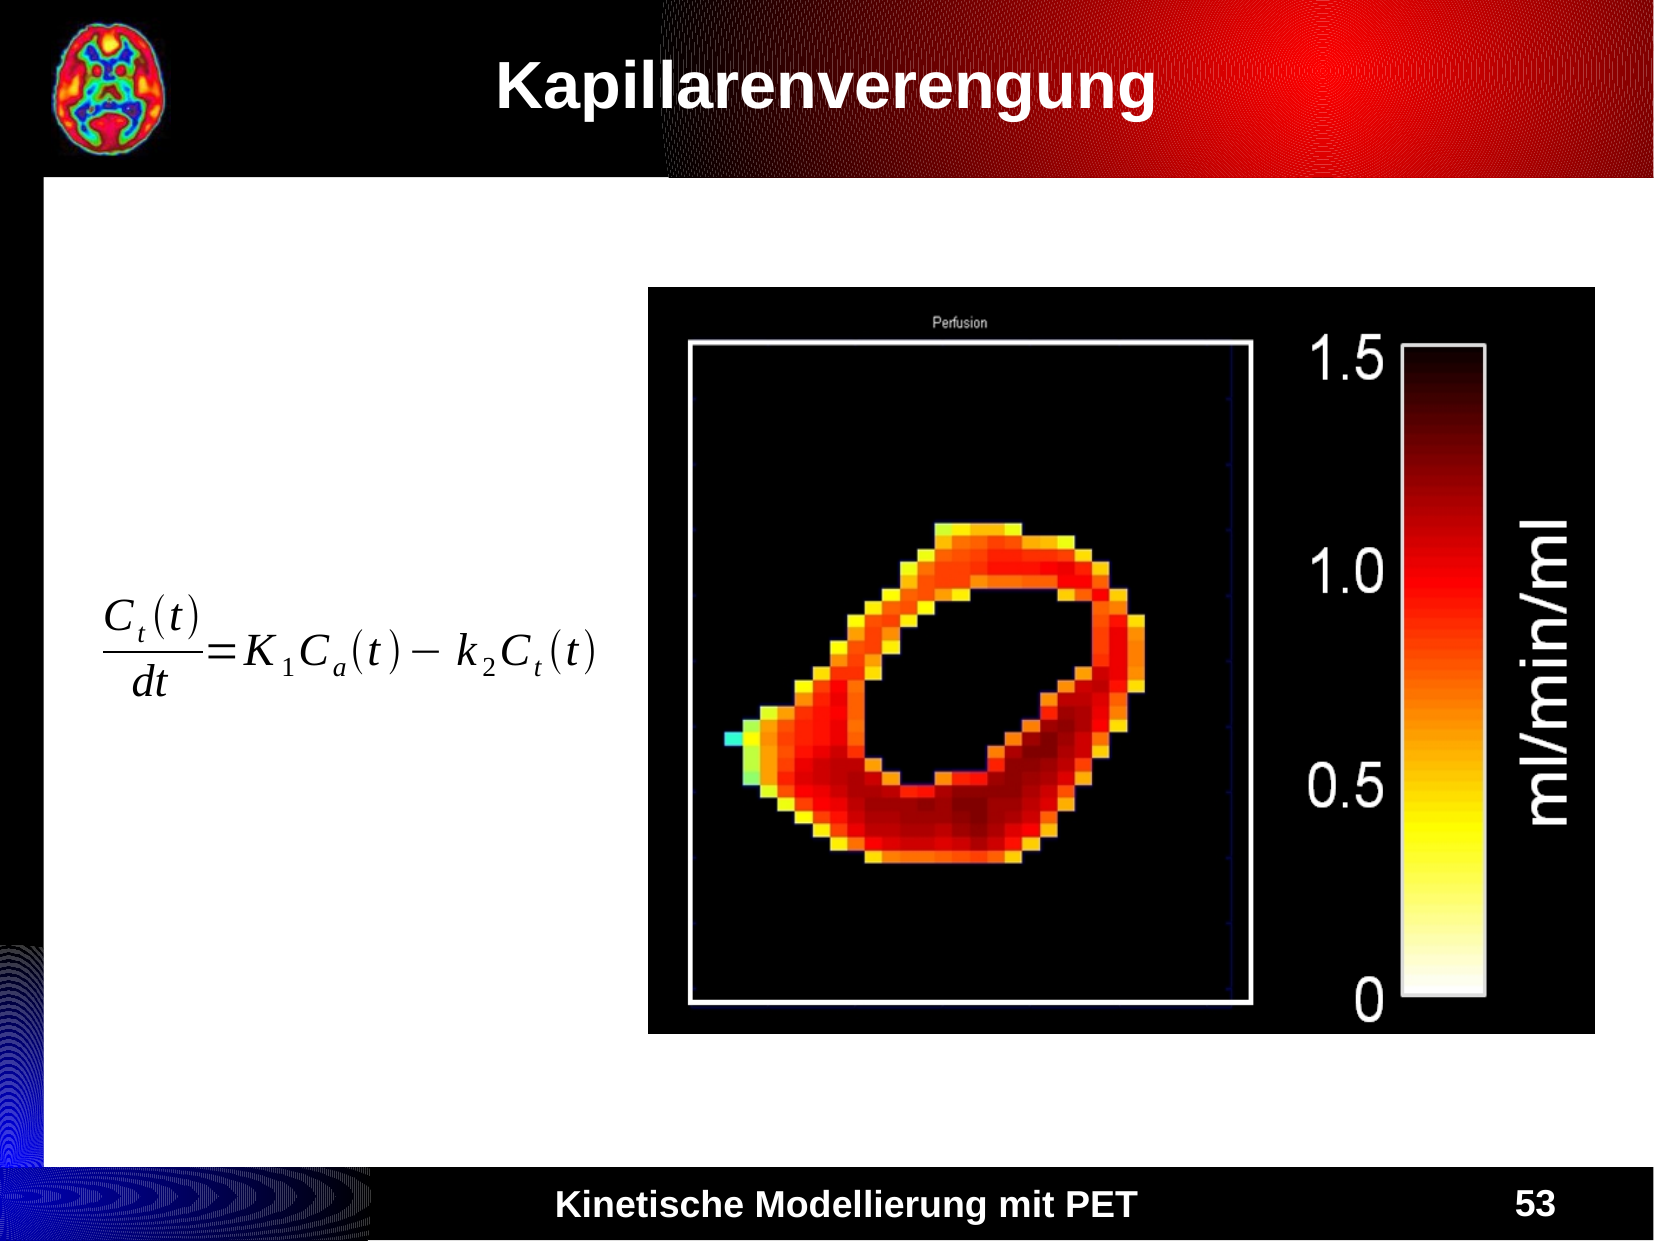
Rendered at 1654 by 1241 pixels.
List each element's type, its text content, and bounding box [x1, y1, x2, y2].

picture [648, 287, 1595, 1034]
text_box [0, 0, 1654, 1241]
text_box Kinetische Modellierung mit PET [512, 1176, 1182, 1235]
picture [51, 17, 115, 160]
chart [88, 590, 608, 709]
text_box 55 [1422, 1175, 1649, 1234]
title Kapillarenverengung [115, 11, 1539, 160]
